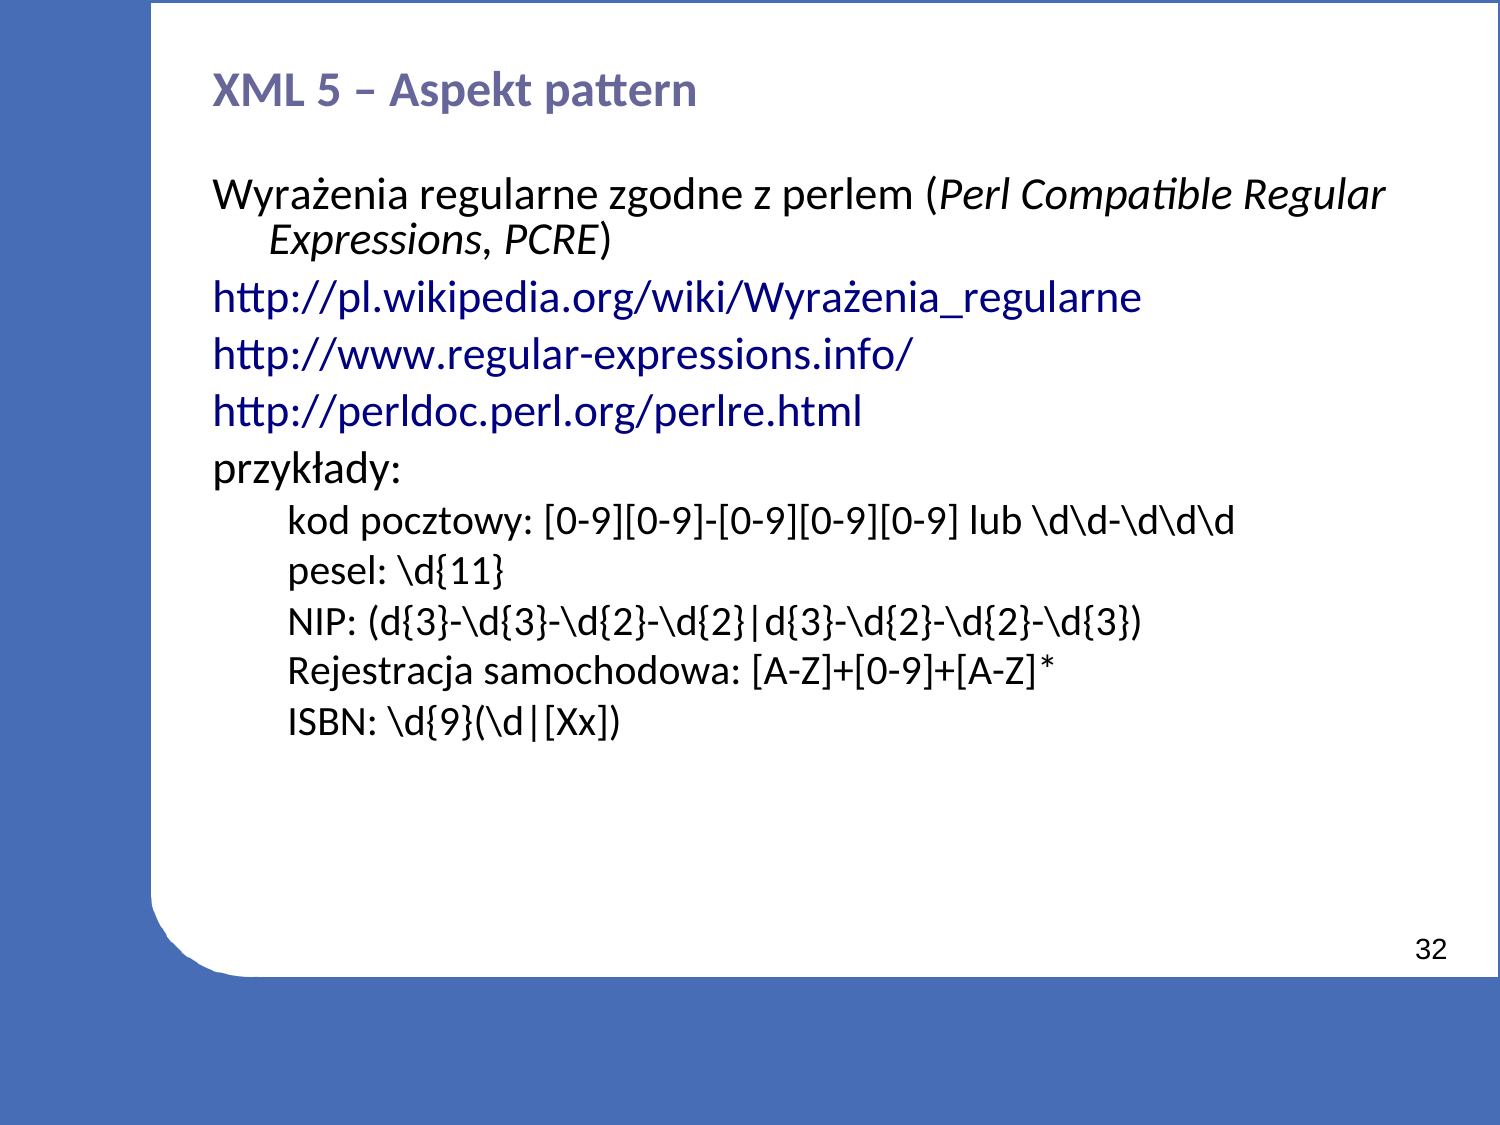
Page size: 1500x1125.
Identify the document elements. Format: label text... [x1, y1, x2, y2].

picture [0, 0, 1500, 1125]
list Wyrażenia regularne zgodne z perlem (Perl Compatible Regular Expressions, PCRE) http://pl.wikipedia.org/wiki/Wyrażenia_regularne http://www.regular-expressions.info/ http://perldoc.perl.org/perlre.html przykłady: kod pocztowy: [0-9][0-9]-[0-9][0-9][0-9] lub \d\d-\d\d\d pesel: \d{11} NIP: (d{3}-\d{3}-\d{2}-\d{2}|d{3}-\d{2}-\d{2}-\d{3}) Rejestracja samochodowa: [A-Z]+[0-9]+[A-Z]* ISBN: \d{9}(\d|[Xx]) [212, 174, 1448, 911]
title XML 5 – Aspekt pattern [212, 24, 1447, 164]
